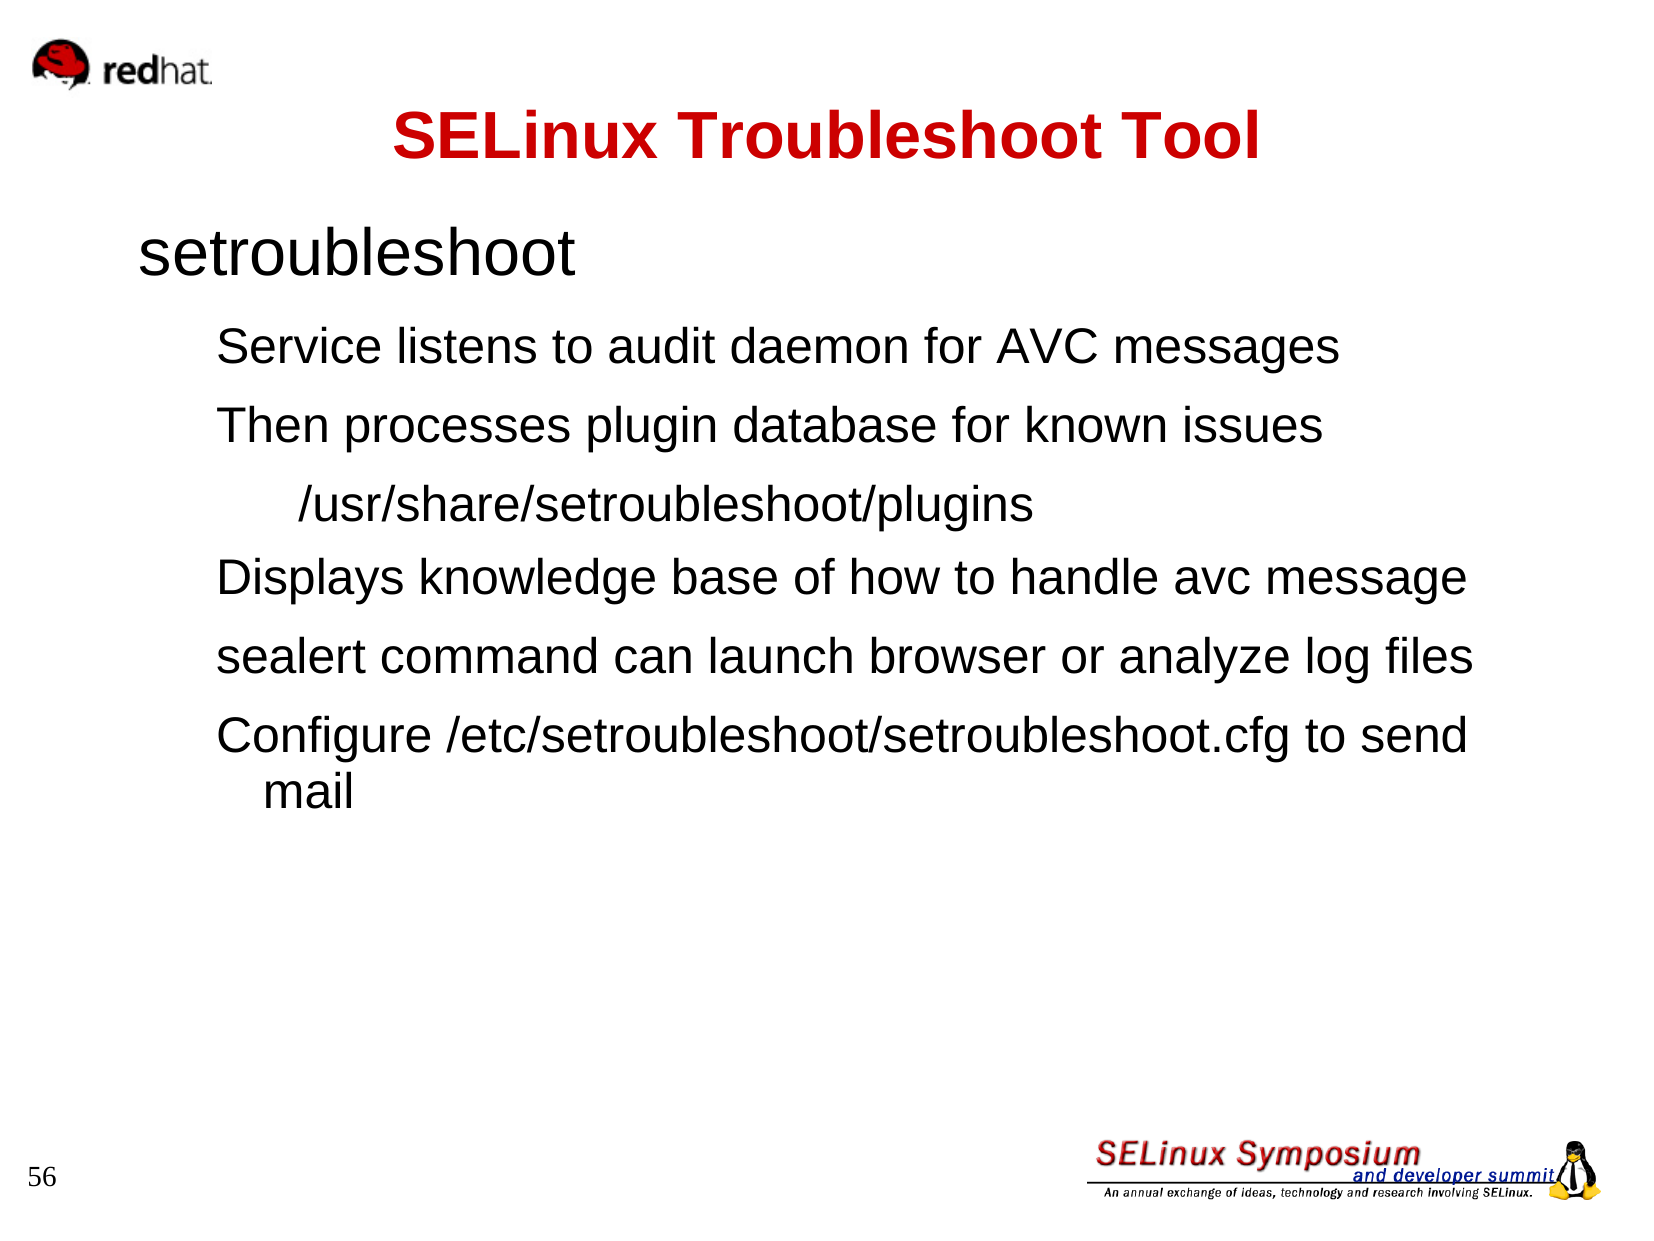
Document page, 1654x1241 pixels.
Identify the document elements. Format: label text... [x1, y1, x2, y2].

list setroubleshoot Service listens to audit daemon for AVC messages Then processes plugin database for known issues /usr/share/setroubleshoot/plugins Displays knowledge base of how to handle avc message sealert command can launch browser or analyze log files Configure /etc/setroubleshoot/setroubleshoot.cfg to send mail [121, 214, 1534, 1088]
title SELinux Troubleshoot Tool [121, 55, 1534, 214]
picture [31, 37, 212, 98]
picture [1087, 1135, 1613, 1200]
